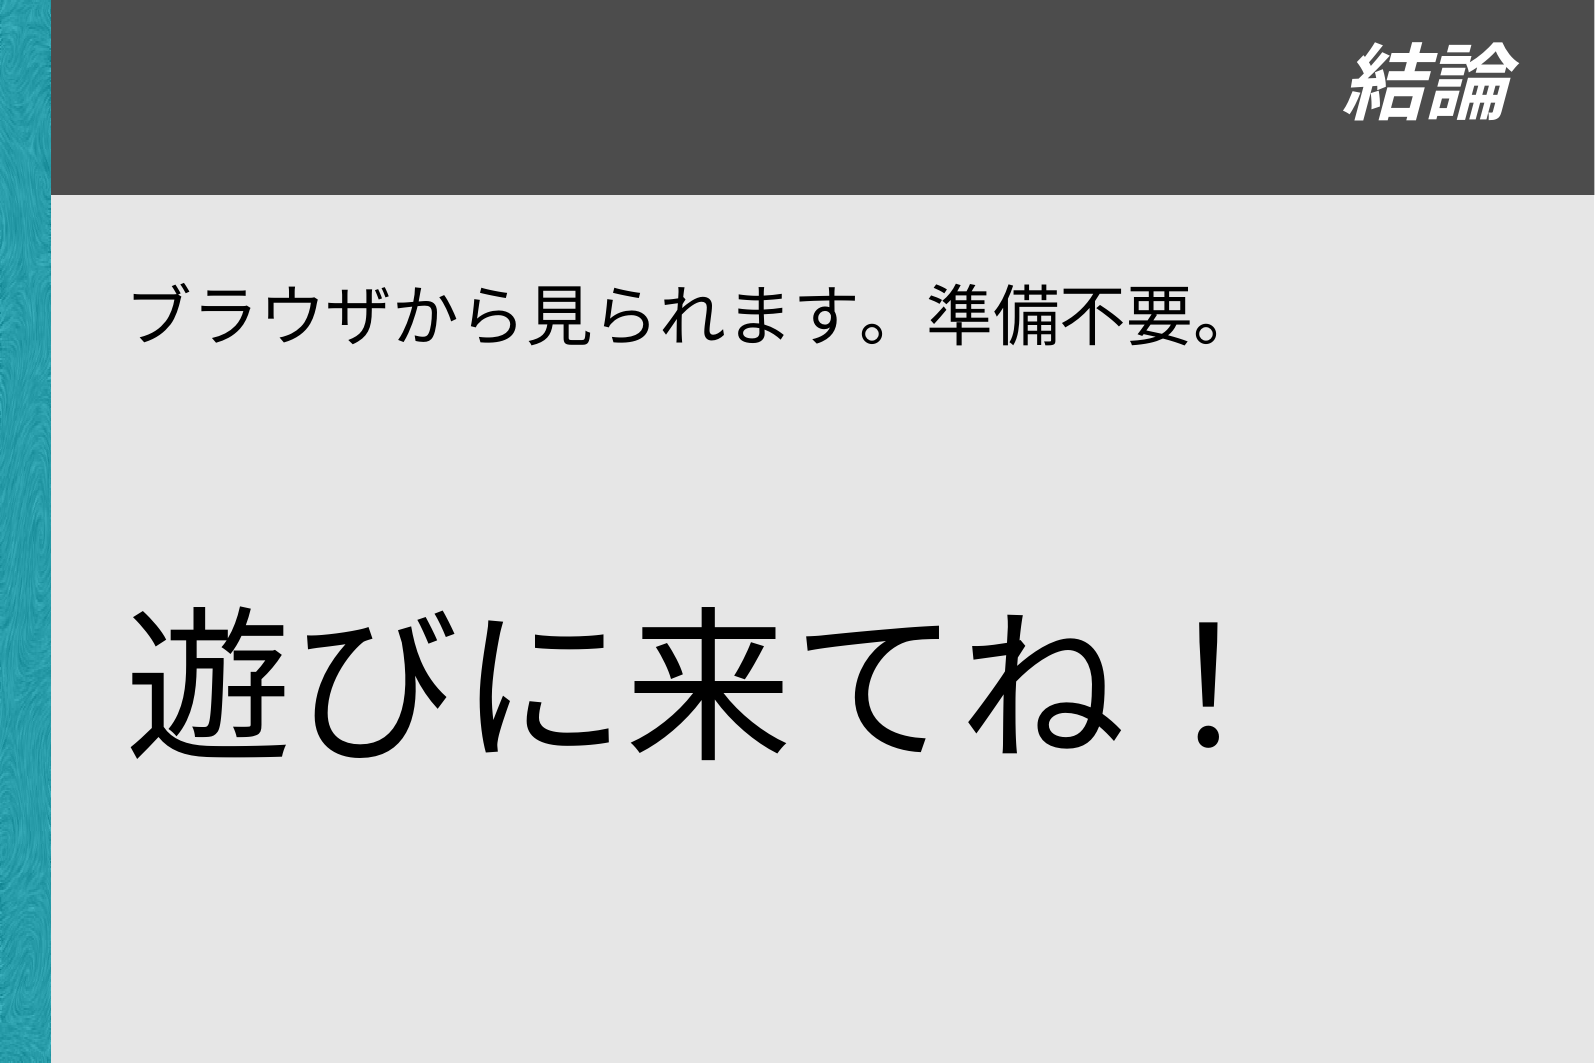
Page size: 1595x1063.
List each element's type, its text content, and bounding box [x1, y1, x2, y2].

picture [0, 0, 51, 1063]
title 結論 [117, 35, 1509, 120]
list ブラウザから見られます。準備不要。 遊びに来てね！ [114, 263, 1507, 996]
